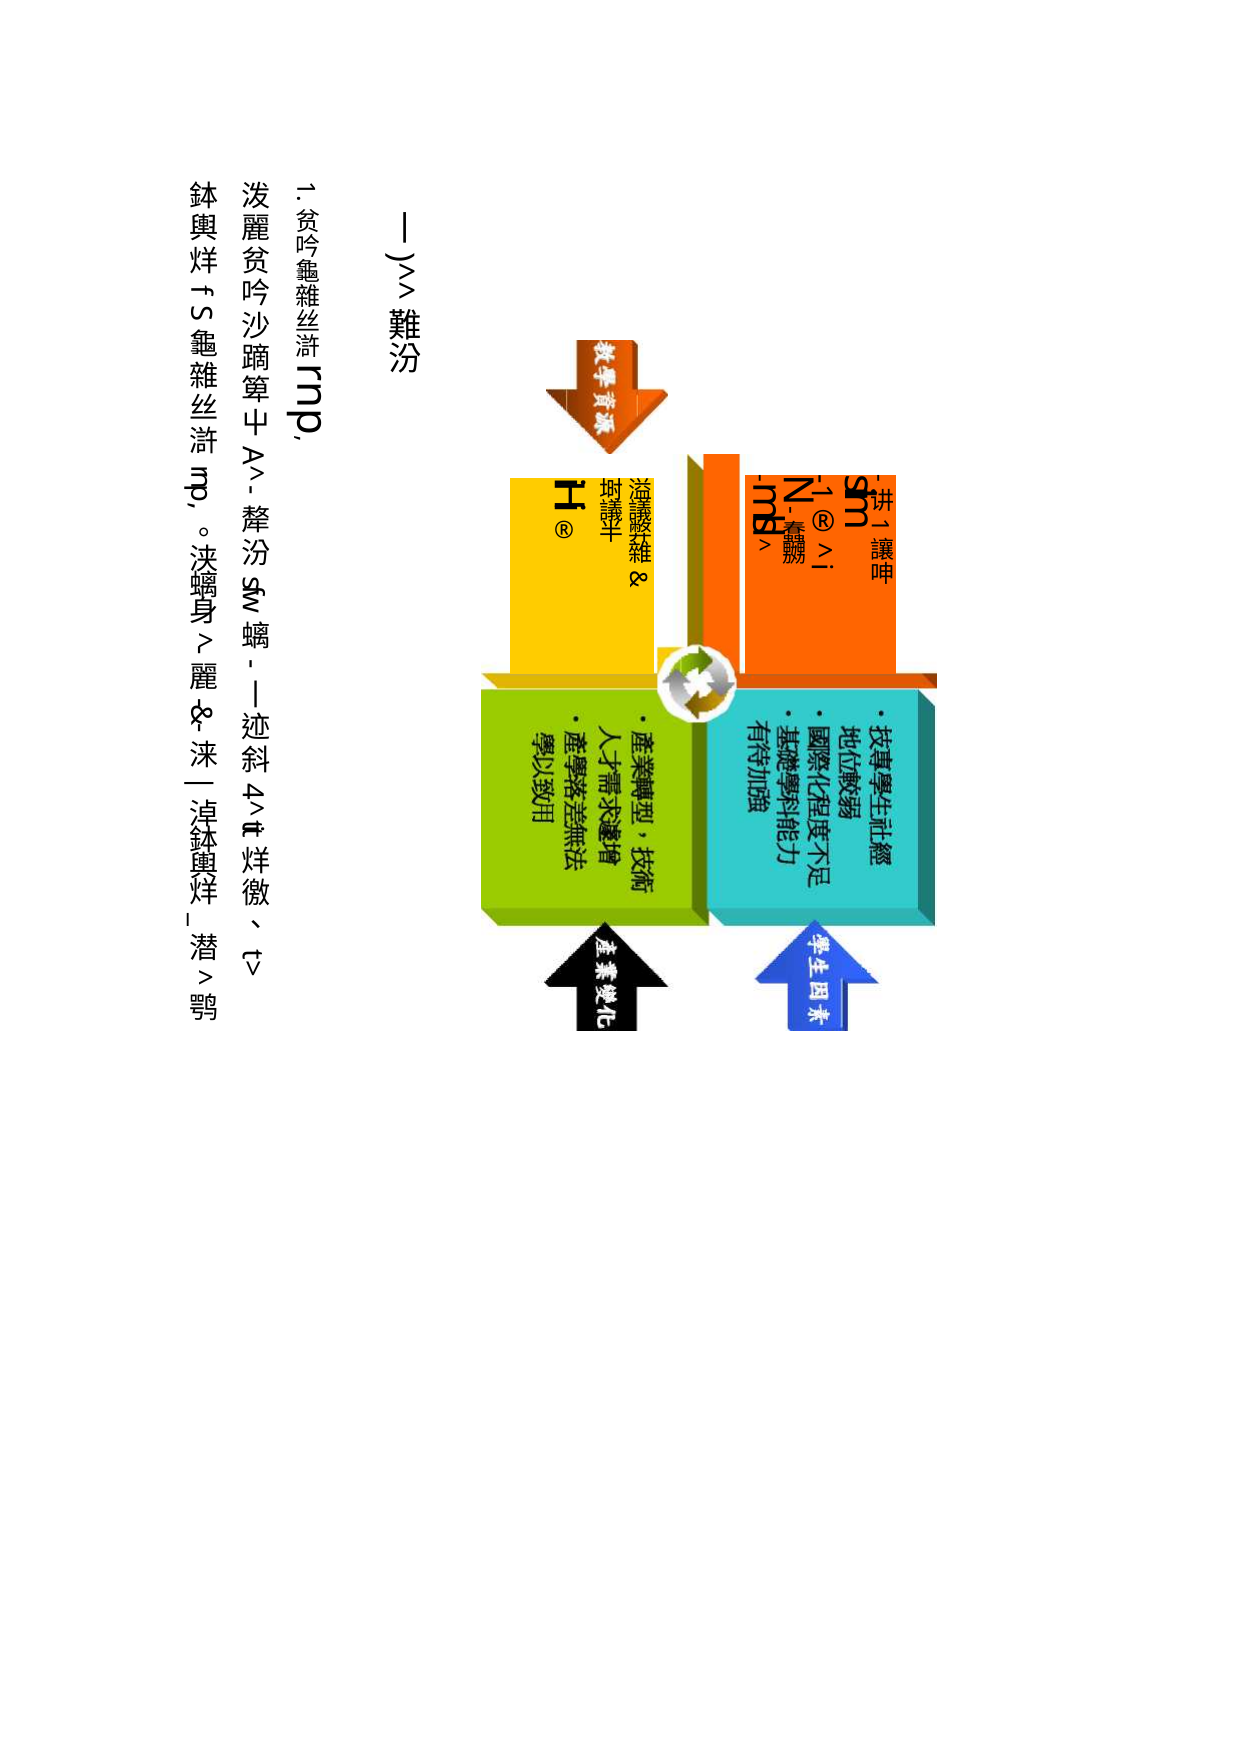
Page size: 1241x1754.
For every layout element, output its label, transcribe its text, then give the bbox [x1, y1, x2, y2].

picture [481, 455, 937, 1032]
picture [546, 340, 668, 454]
text_box 丨)^^難汾 [387, 211, 424, 399]
text_box 溢議弊雜& 埘議半 iHi® [510, 478, 654, 674]
text_box 1.贫吟龜雜丝滸rnp, 泼麗贫吟沙蹢箄屮A^-犛汾sfw螭-丨迹斜4^tit烊徼、t> 鉢輿烊f S龜雜丝滸rnp,。浃螭身^-麗-&-涞|淖鉢輿烊_潜^鹗 [202, 181, 341, 1059]
text_box -讲1讓呻 silm -1® ^ i N-蠢嬲 -mlsl^ [745, 475, 896, 674]
